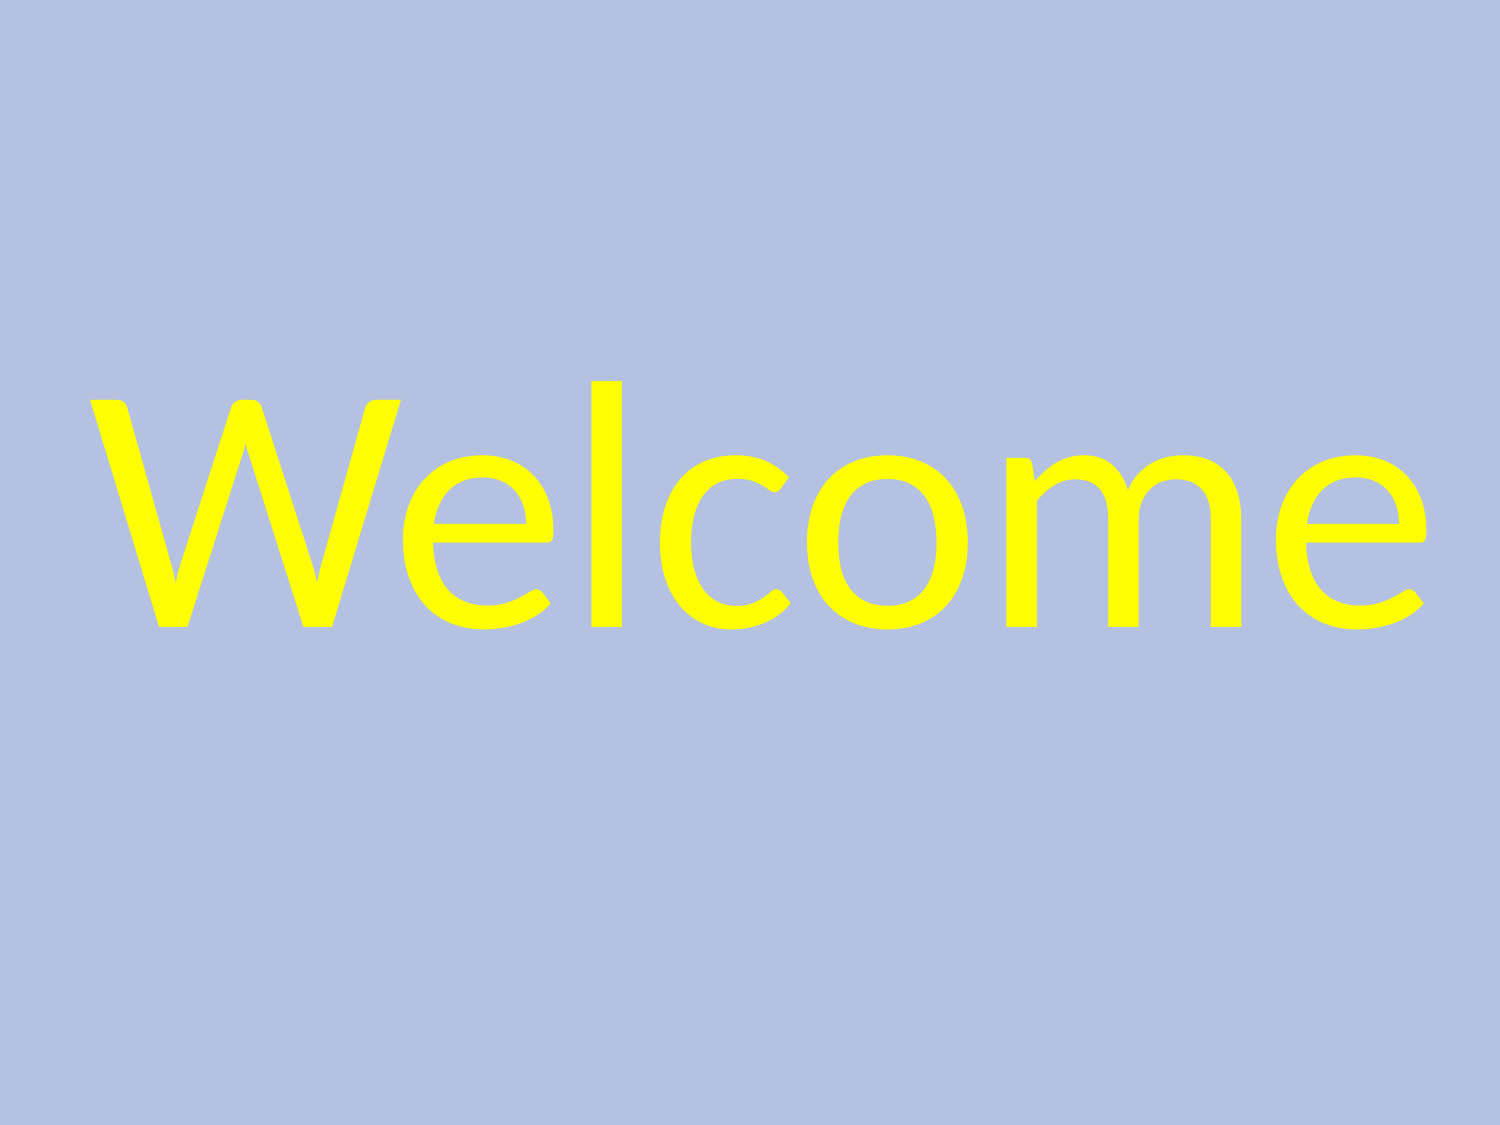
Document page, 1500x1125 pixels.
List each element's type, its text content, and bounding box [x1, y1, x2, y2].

title Welcome [53, 208, 1477, 764]
